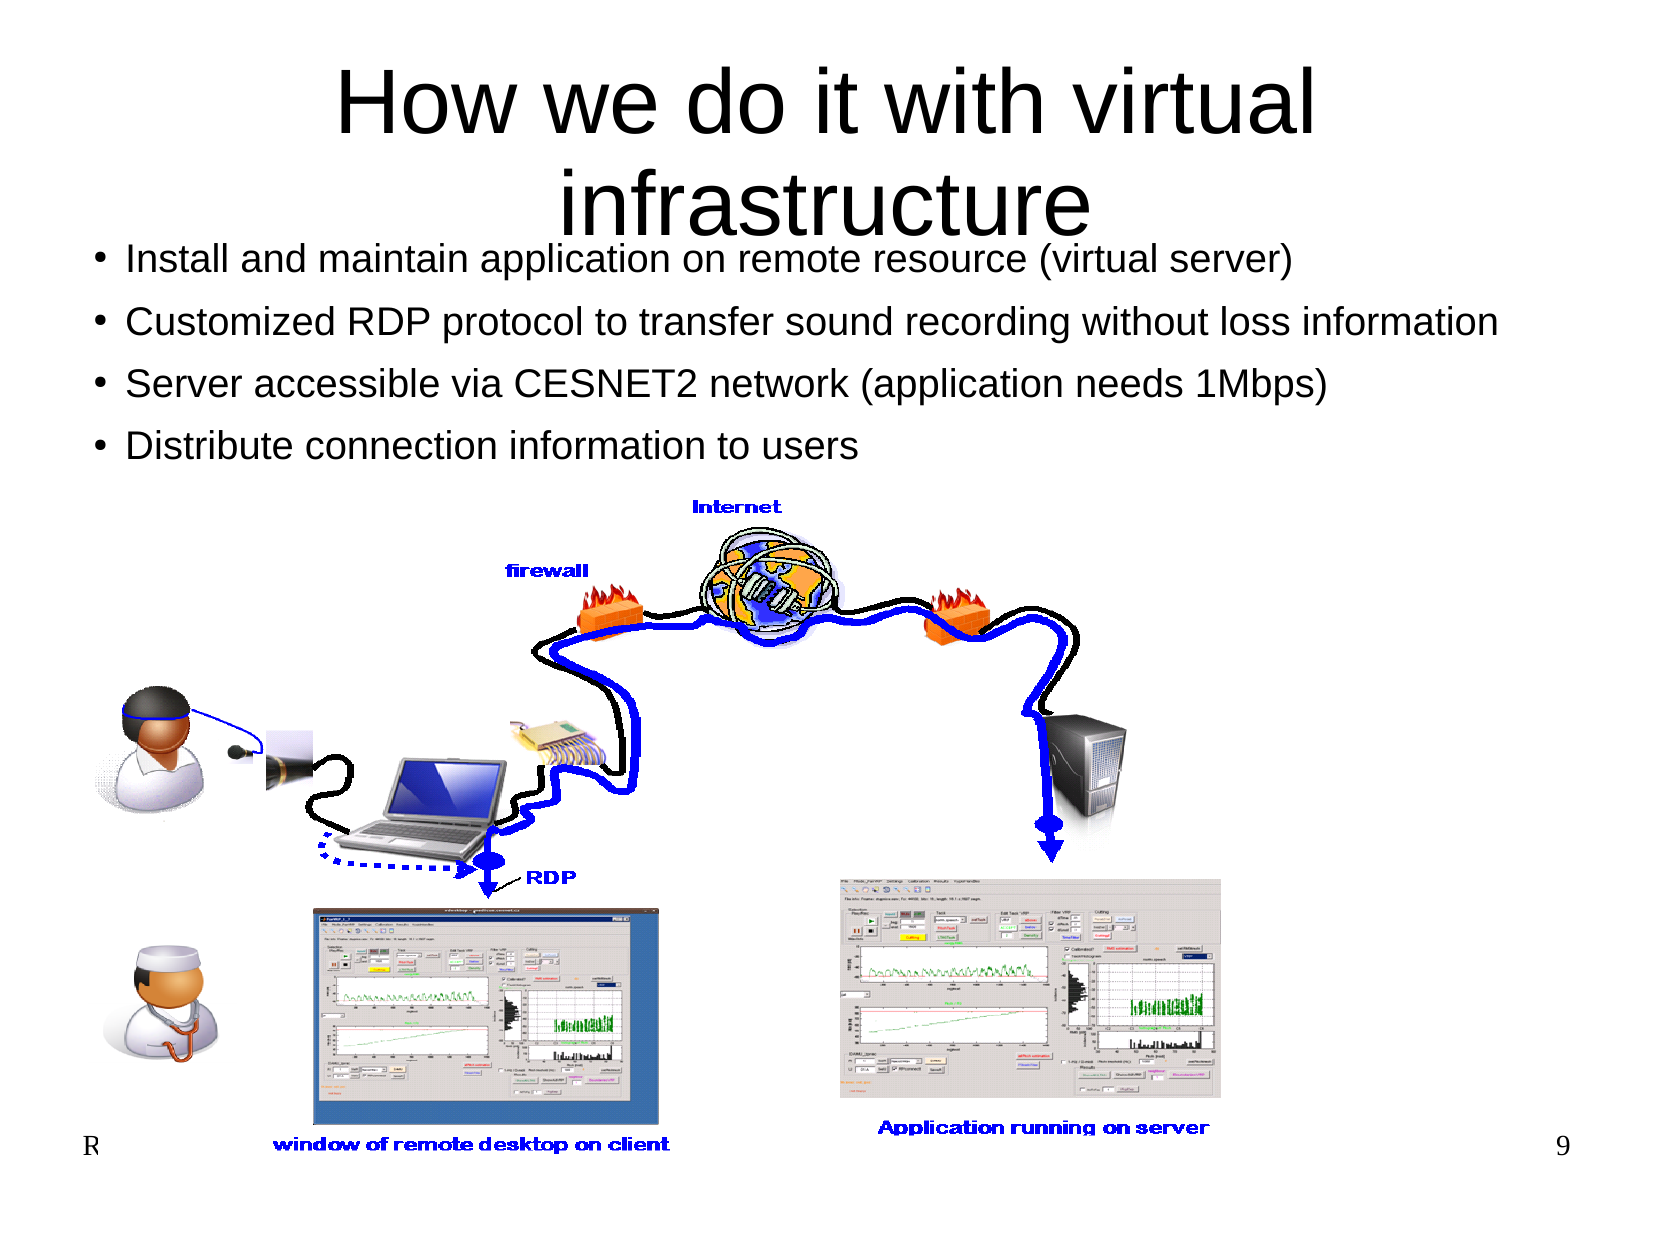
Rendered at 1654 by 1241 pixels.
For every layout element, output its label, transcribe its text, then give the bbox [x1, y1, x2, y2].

list Install and maintain application on remote resource (virtual server) Customized RDP protocol to transfer sound recording without loss information Server accessible via CESNET2 network (application needs 1Mbps) Distribute connection information to users [82, 236, 1571, 473]
picture [81, 476, 1300, 1211]
title How we do it with virtual infrastructure [82, 49, 1571, 236]
